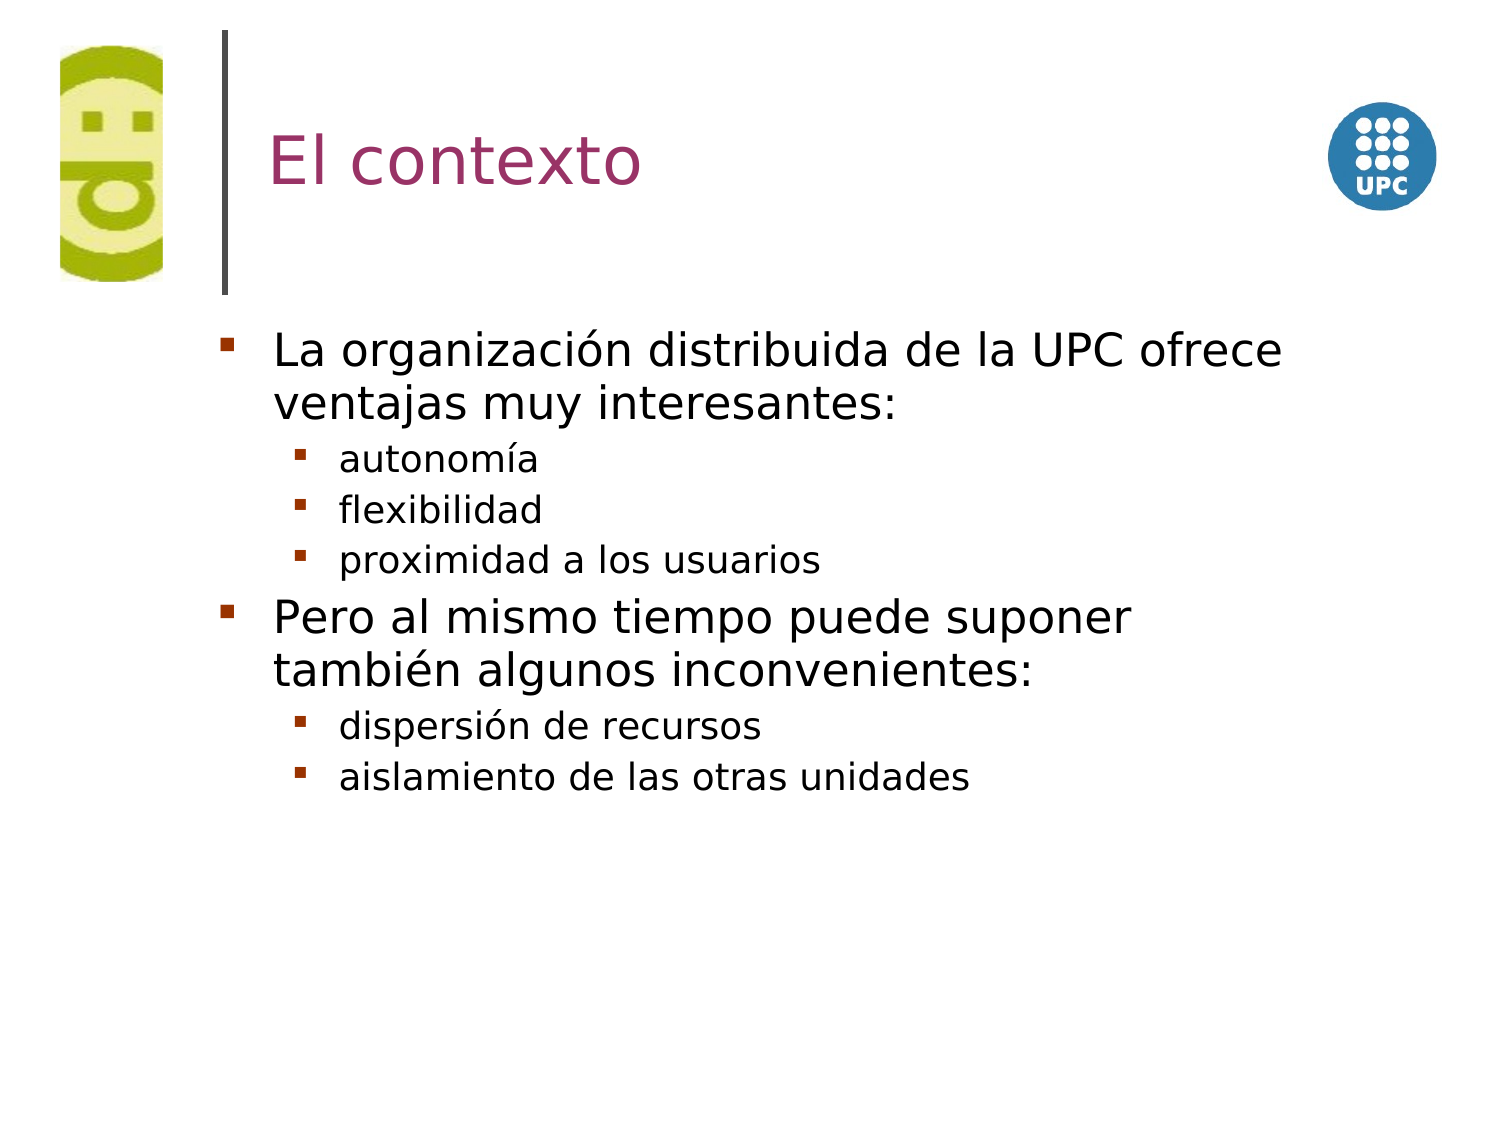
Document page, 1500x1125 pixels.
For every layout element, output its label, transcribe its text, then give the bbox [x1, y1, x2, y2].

picture [61, 47, 162, 281]
list La organización distribuida de la UPC ofrece ventajas muy interesantes: autonomía flexibilidad proximidad a los usuarios Pero al mismo tiempo puede suponer también algunos inconvenientes: dispersión de recursos aislamiento de las otras unidades [202, 316, 1329, 1000]
picture [1329, 96, 1442, 216]
title El contexto [252, 67, 1329, 256]
